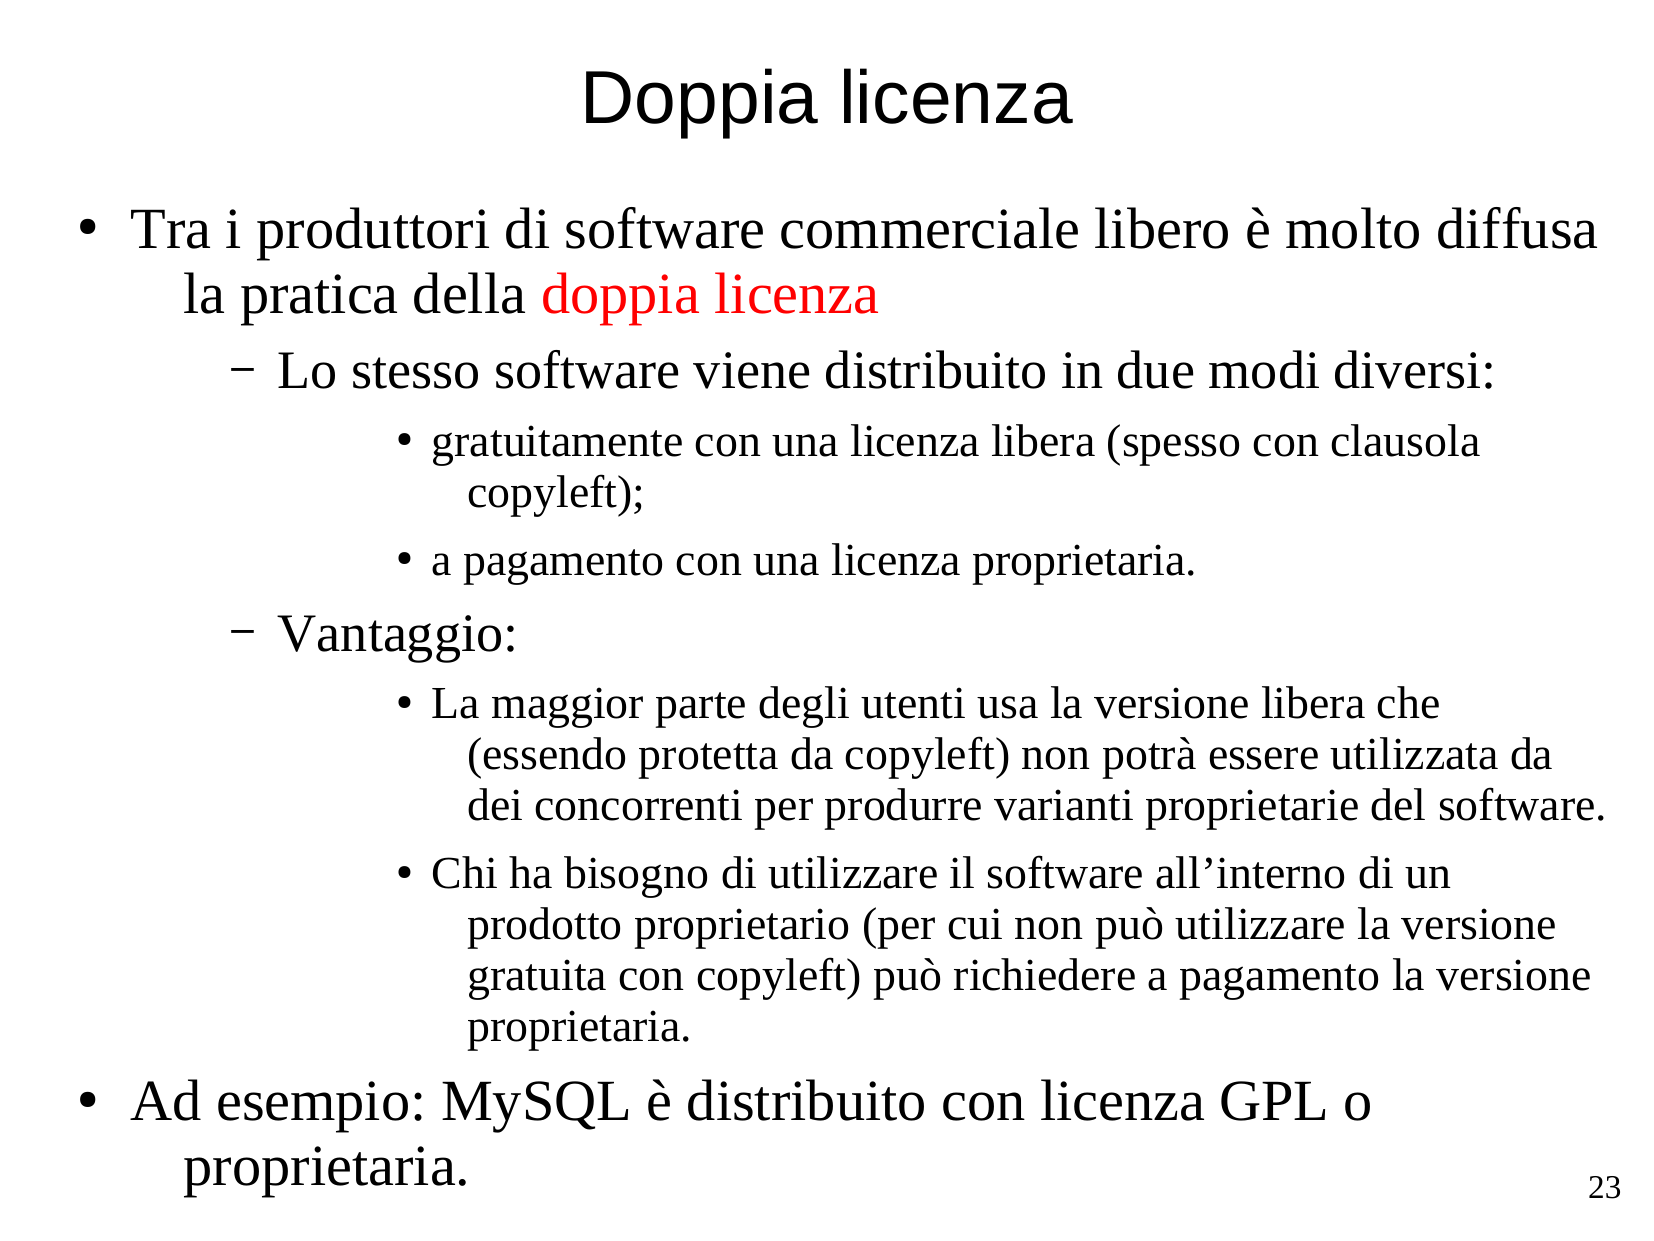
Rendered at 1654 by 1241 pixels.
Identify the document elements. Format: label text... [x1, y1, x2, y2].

title Doppia licenza [37, 30, 1617, 166]
list Tra i produttori di software commerciale libero è molto diffusa la pratica della doppia licenza Lo stesso software viene distribuito in due modi diversi: gratuitamente con una licenza libera (spesso con clausola copyleft); a pagamento con una licenza proprietaria. Vantaggio: La maggior parte degli utenti usa la versione libera che (essendo protetta da copyleft) non potrà essere utilizzata da dei concorrenti per produrre varianti proprietarie del software. Chi ha bisogno di utilizzare il software all’interno di un prodotto proprietario (per cui non può utilizzare la versione gratuita con copyleft) può richiedere a pagamento la versione proprietaria. Ad esempio: MySQL è distribuito con licenza GPL o proprietaria. [42, 196, 1612, 1187]
